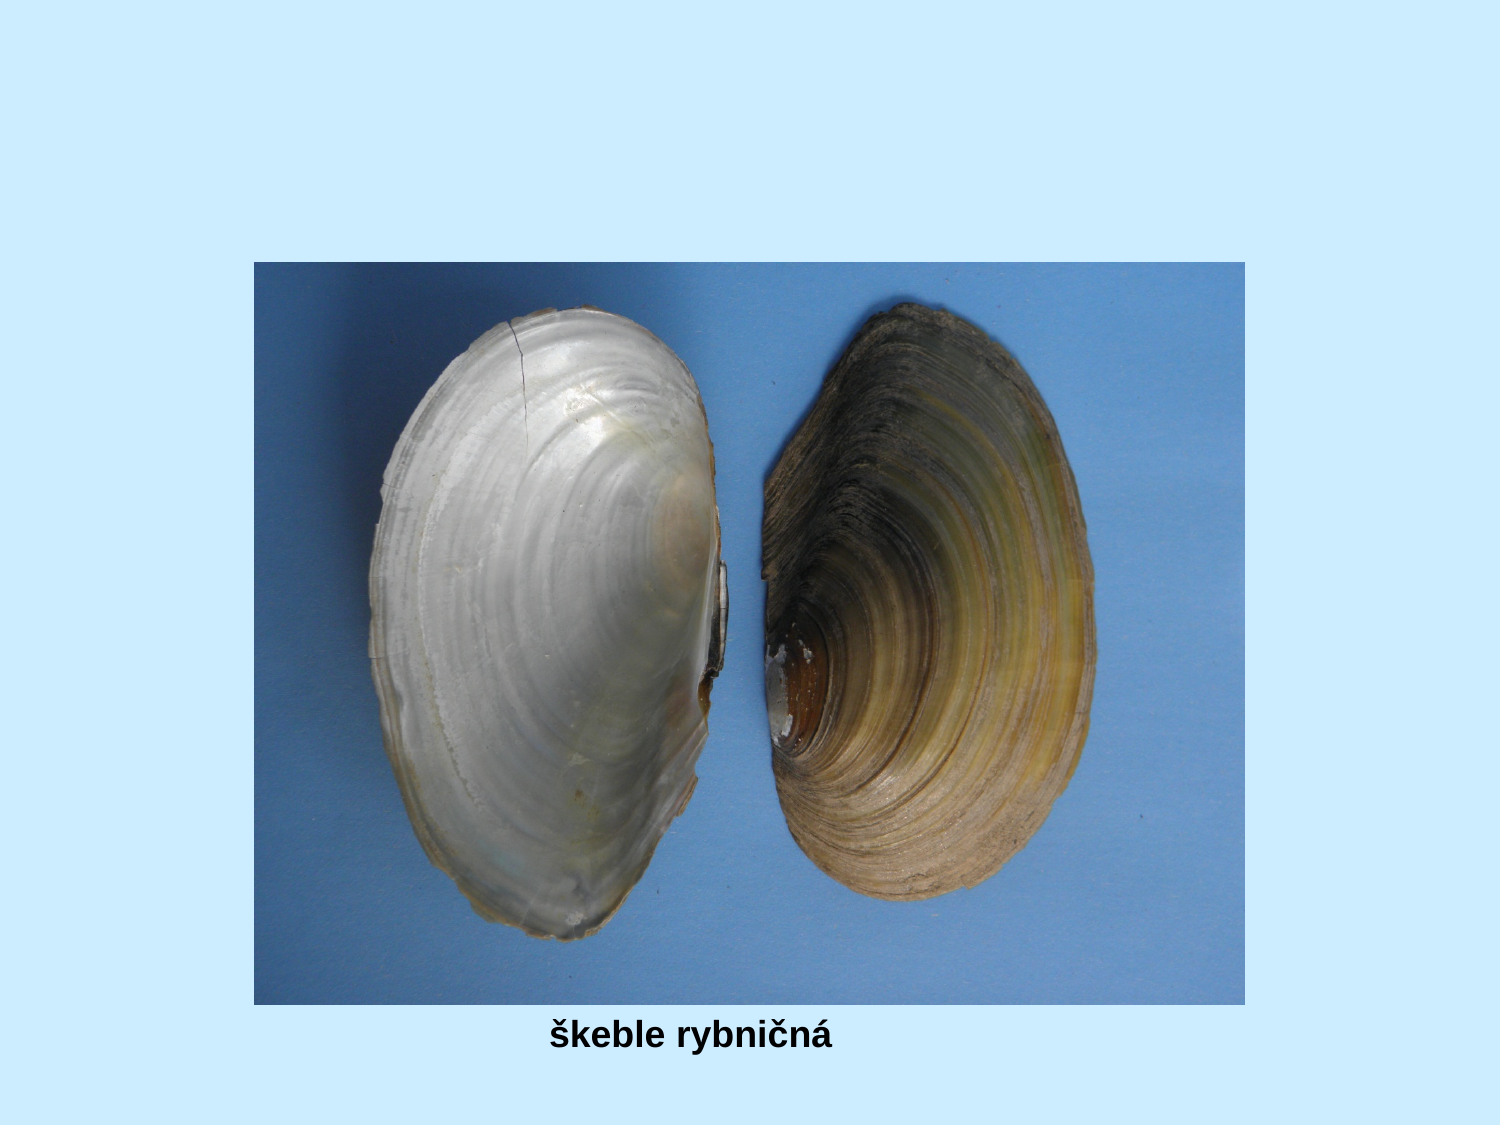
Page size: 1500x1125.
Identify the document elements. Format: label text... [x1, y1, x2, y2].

text_box škeble rybničná [534, 1002, 892, 1064]
picture [254, 262, 1245, 1005]
